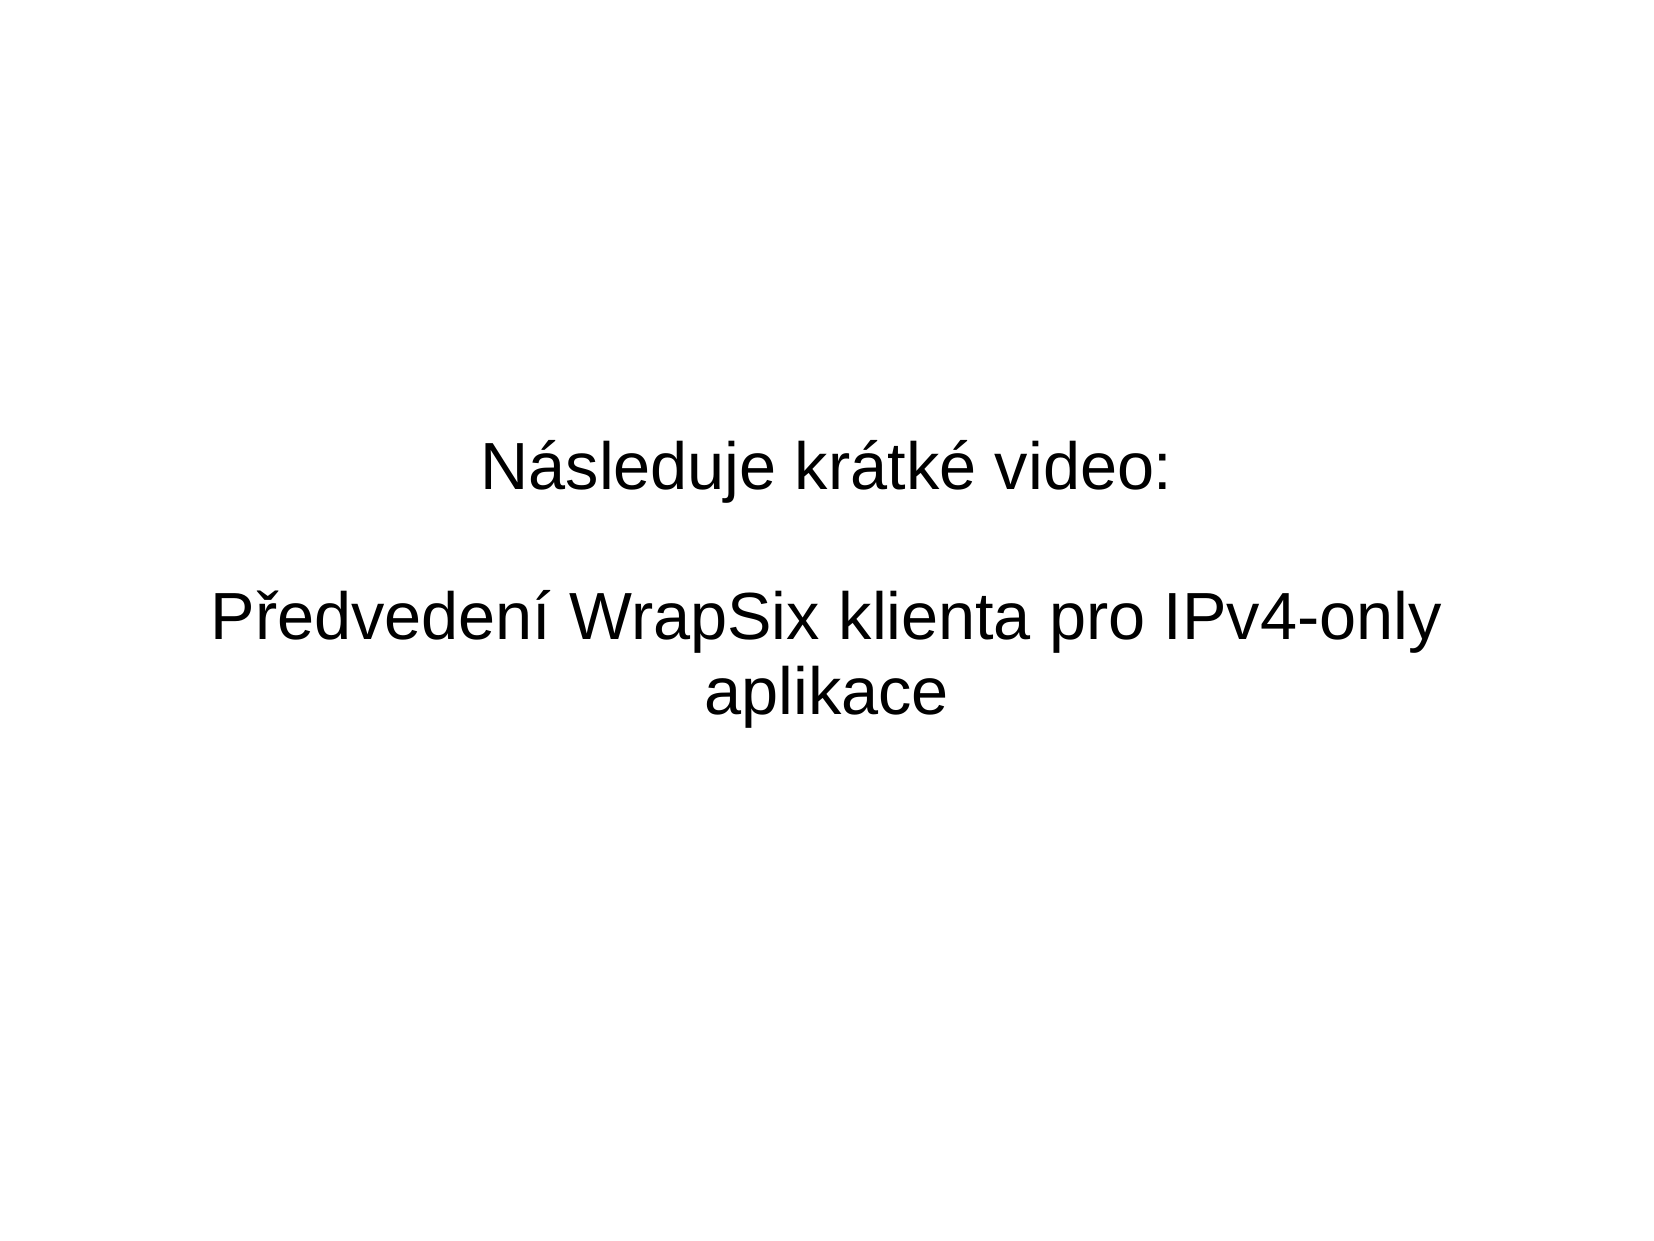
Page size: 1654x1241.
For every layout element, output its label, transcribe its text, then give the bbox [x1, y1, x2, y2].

subtitle Následuje krátké video: Předvedení WrapSix klienta pro IPv4-only aplikace [82, 49, 1571, 1109]
